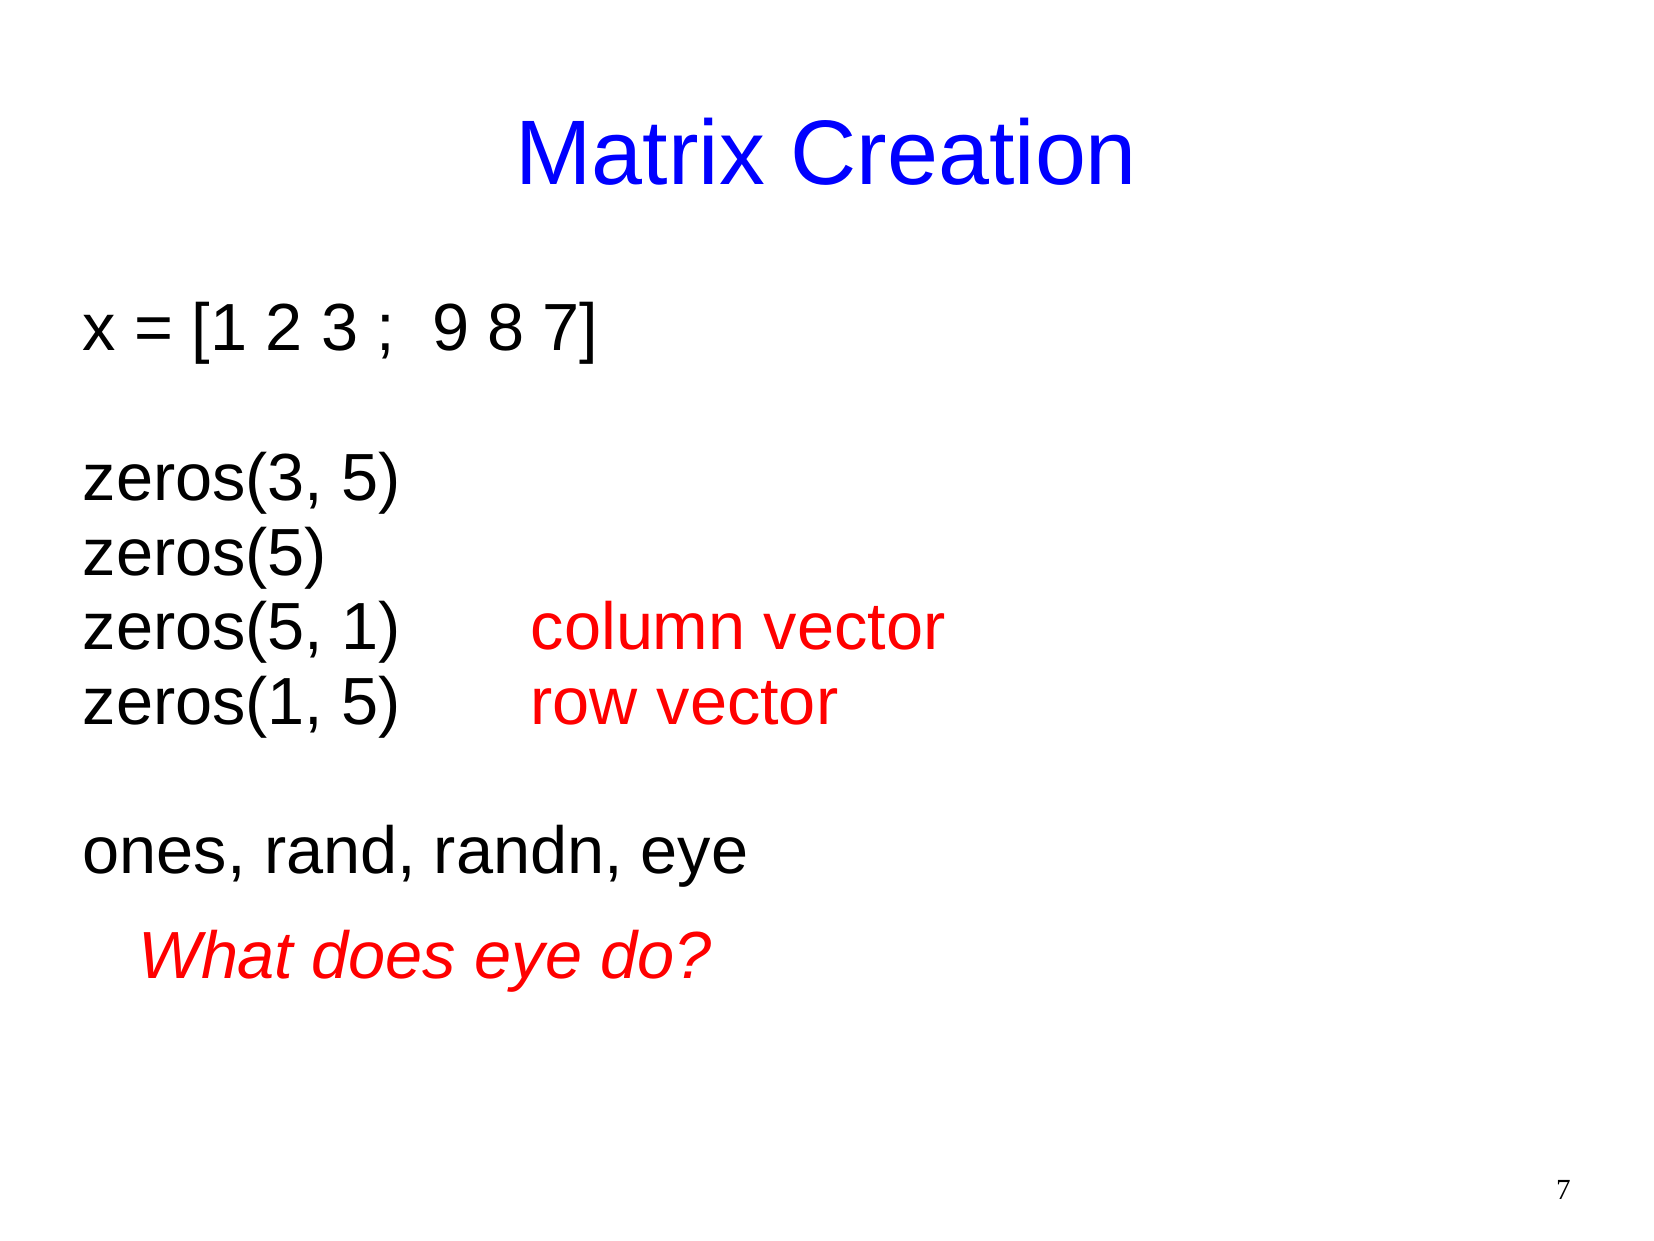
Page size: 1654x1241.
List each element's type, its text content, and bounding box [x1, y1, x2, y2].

title Matrix Creation [82, 49, 1571, 257]
list x = [1 2 3 ; 9 8 7] zeros(3, 5) zeros(5) zeros(5, 1) column vector zeros(1, 5) row vector ones, rand, randn, eye What does eye do? [82, 290, 1571, 1109]
